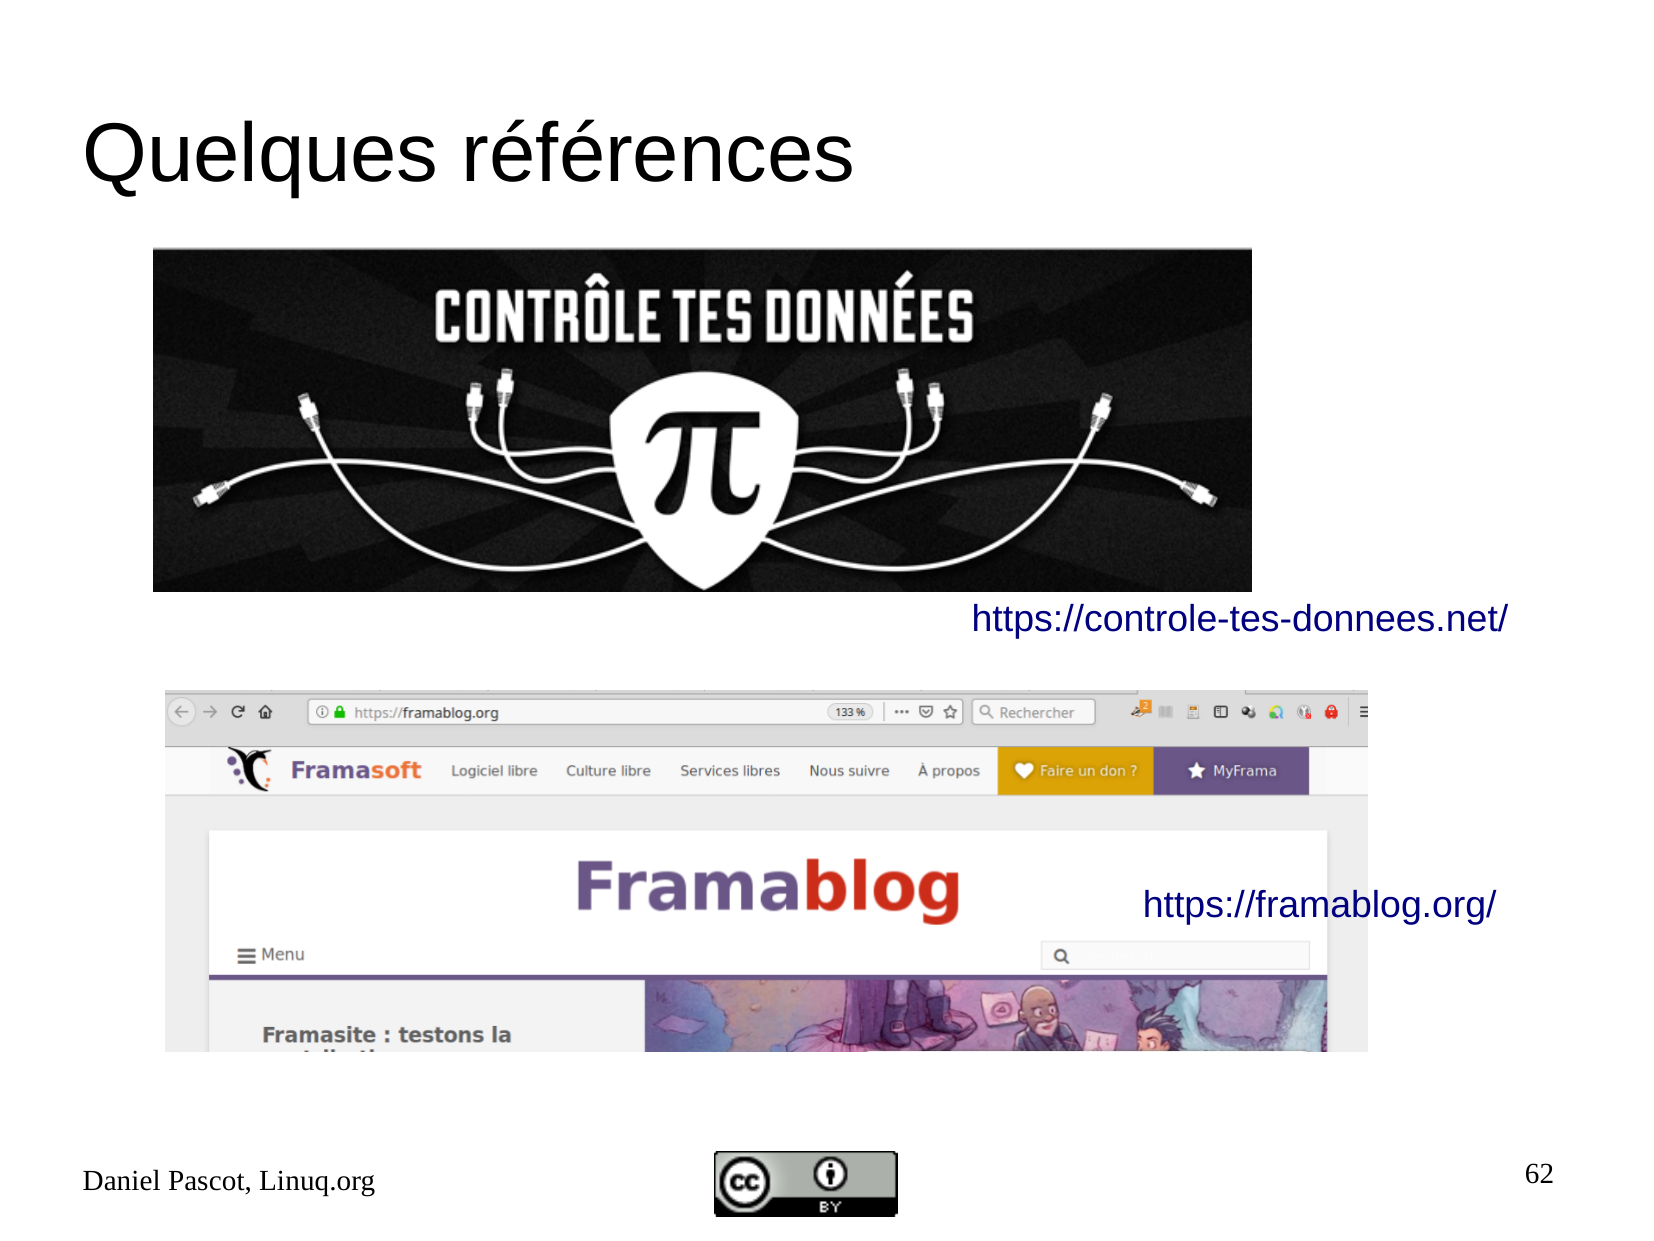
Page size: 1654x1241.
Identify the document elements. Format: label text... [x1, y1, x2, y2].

title Quelques références [82, 49, 1571, 257]
picture [153, 247, 1252, 592]
picture [165, 690, 1368, 1053]
picture [714, 1151, 898, 1217]
text_box https://framablog.org/ [1128, 876, 1512, 934]
text_box https://controle-tes-donnees.net/ [956, 590, 1524, 648]
